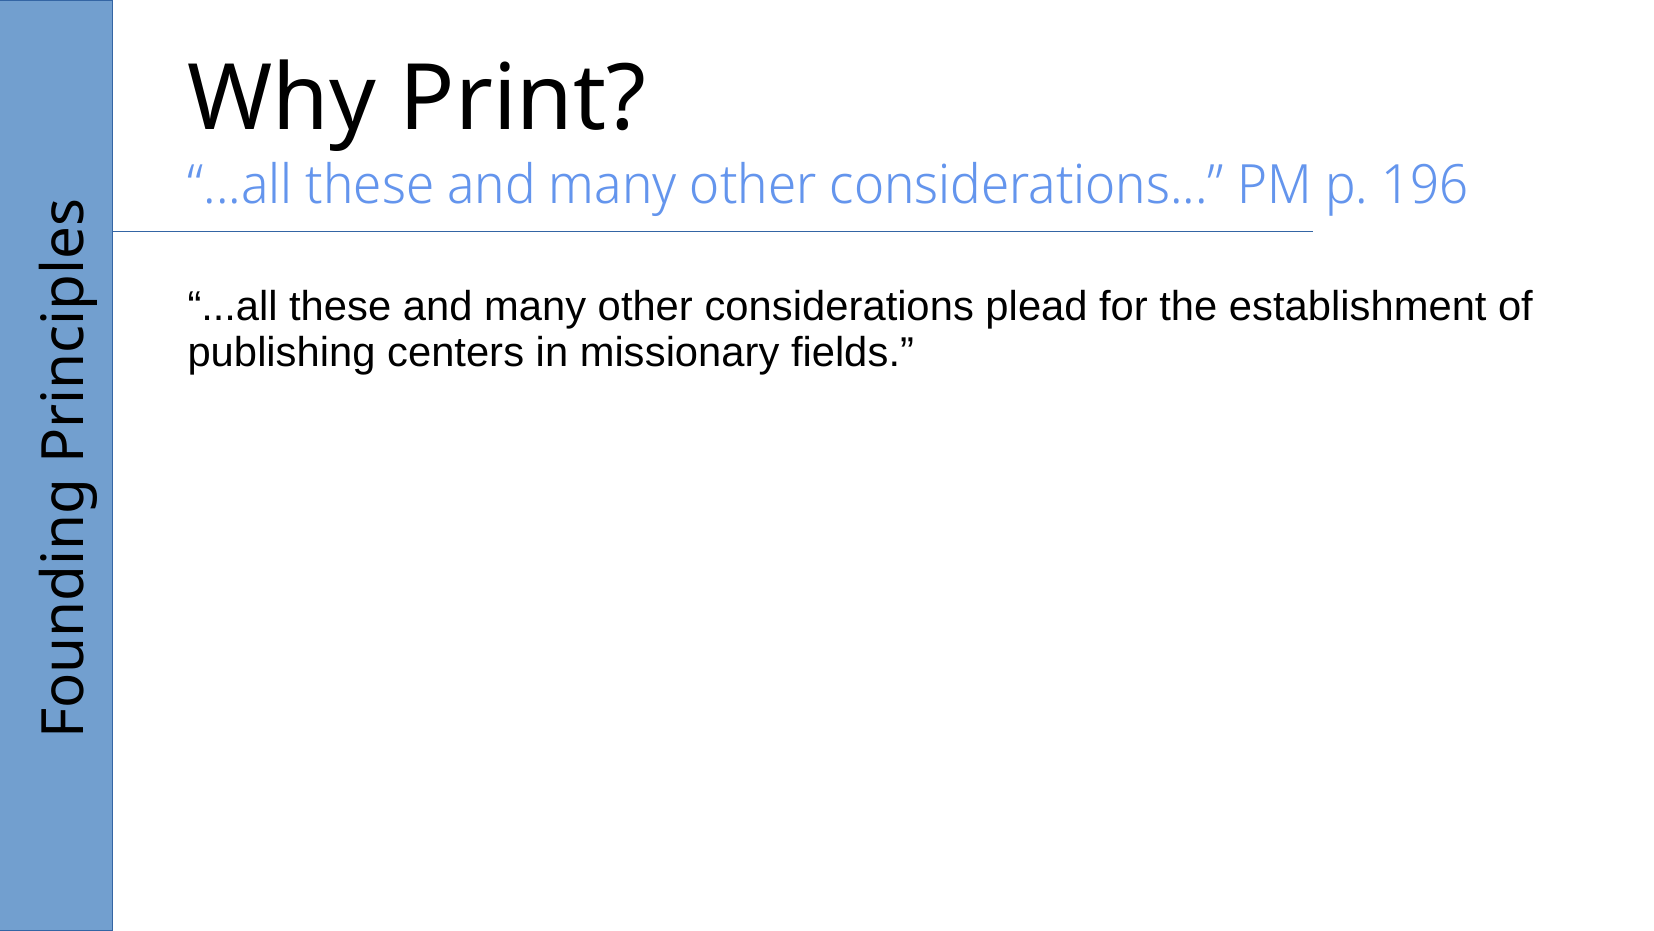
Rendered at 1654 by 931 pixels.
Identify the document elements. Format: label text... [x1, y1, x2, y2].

title “...all these and many other considerations...” PM p. 196 [187, 125, 1571, 239]
text_box [0, 0, 113, 931]
text_box Founding Principles [13, 37, 105, 901]
subtitle “...all these and many other considerations plead for the establishment of publishing centers in missionary fields.” [187, 282, 1538, 887]
title Why Print? [187, 33, 1571, 125]
